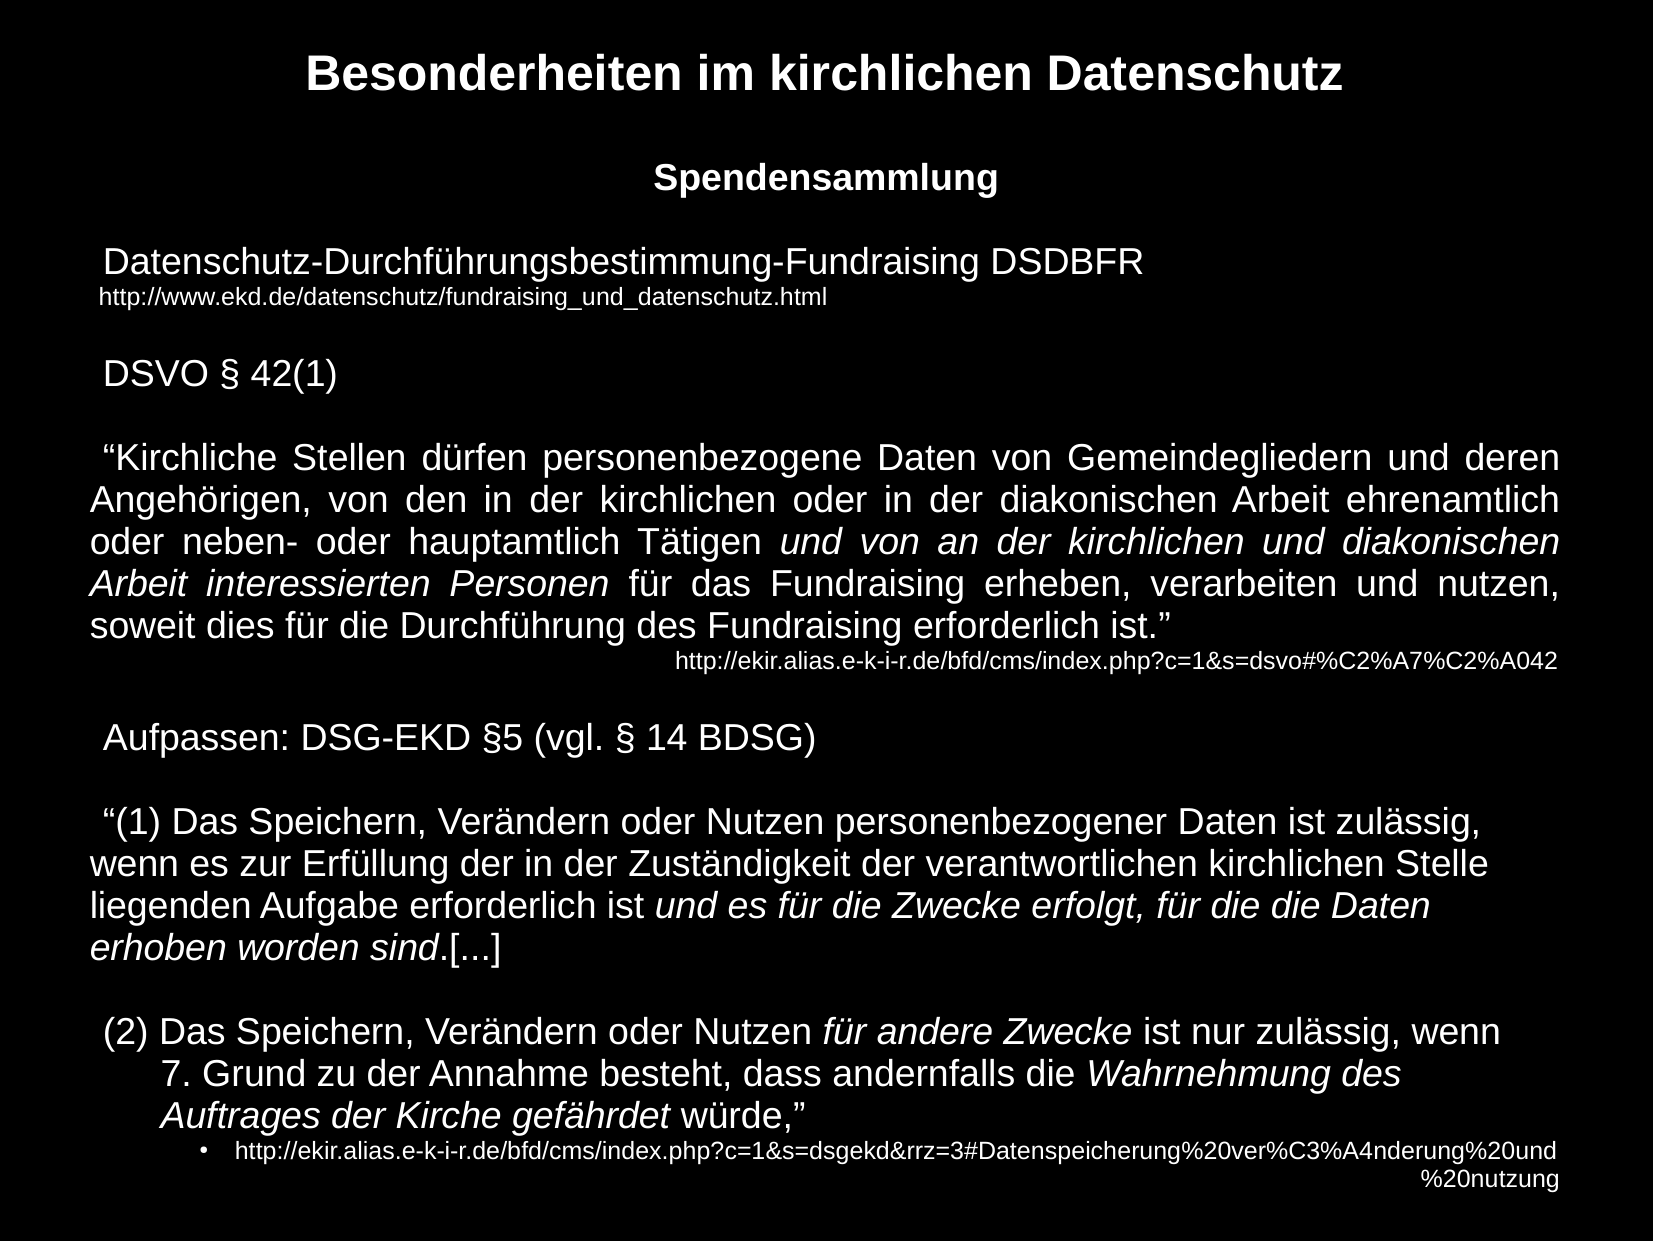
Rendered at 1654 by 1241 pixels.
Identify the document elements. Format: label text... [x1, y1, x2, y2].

text_box Besonderheiten im kirchlichen Datenschutz Spendensammlung Datenschutz-Durchführungsbestimmung-Fundraising DSDBFR http://www.ekd.de/datenschutz/fundraising_und_datenschutz.html DSVO § 42(1) “Kirchliche Stellen dürfen personenbezogene Daten von Gemeindegliedern und deren Angehörigen, von den in der kirchlichen oder in der diakonischen Arbeit ehrenamtlich oder neben- oder hauptamtlich Tätigen und von an der kirchlichen und diakonischen Arbeit interessierten Personen für das Fundraising erheben, verarbeiten und nutzen, soweit dies für die Durchführung des Fundraising erforderlich ist.” http://ekir.alias.e-k-i-r.de/bfd/cms/index.php?c=1&s=dsvo#%C2%A7%C2%A042 Aufpassen: DSG-EKD §5 (vgl. § 14 BDSG) “(1) Das Speichern, Verändern oder Nutzen personenbezogener Daten ist zulässig, wenn es zur Erfüllung der in der Zuständigkeit der verantwortlichen kirchlichen Stelle liegenden Aufgabe erforderlich ist und es für die Zwecke erfolgt, für die die Daten erhoben worden sind.[...] (2) Das Speichern, Verändern oder Nutzen für andere Zwecke ist nur zulässig, wenn 7. Grund zu der Annahme besteht, dass andernfalls die Wahrnehmung des Auftrages der Kirche gefährdet würde,” http://ekir.alias.e-k-i-r.de/bfd/cms/index.php?c=1&s=dsgekd&rrz=3#Datenspeicherung%20ver%C3%A4nderung%20und%20nutzung [75, 37, 1576, 1201]
